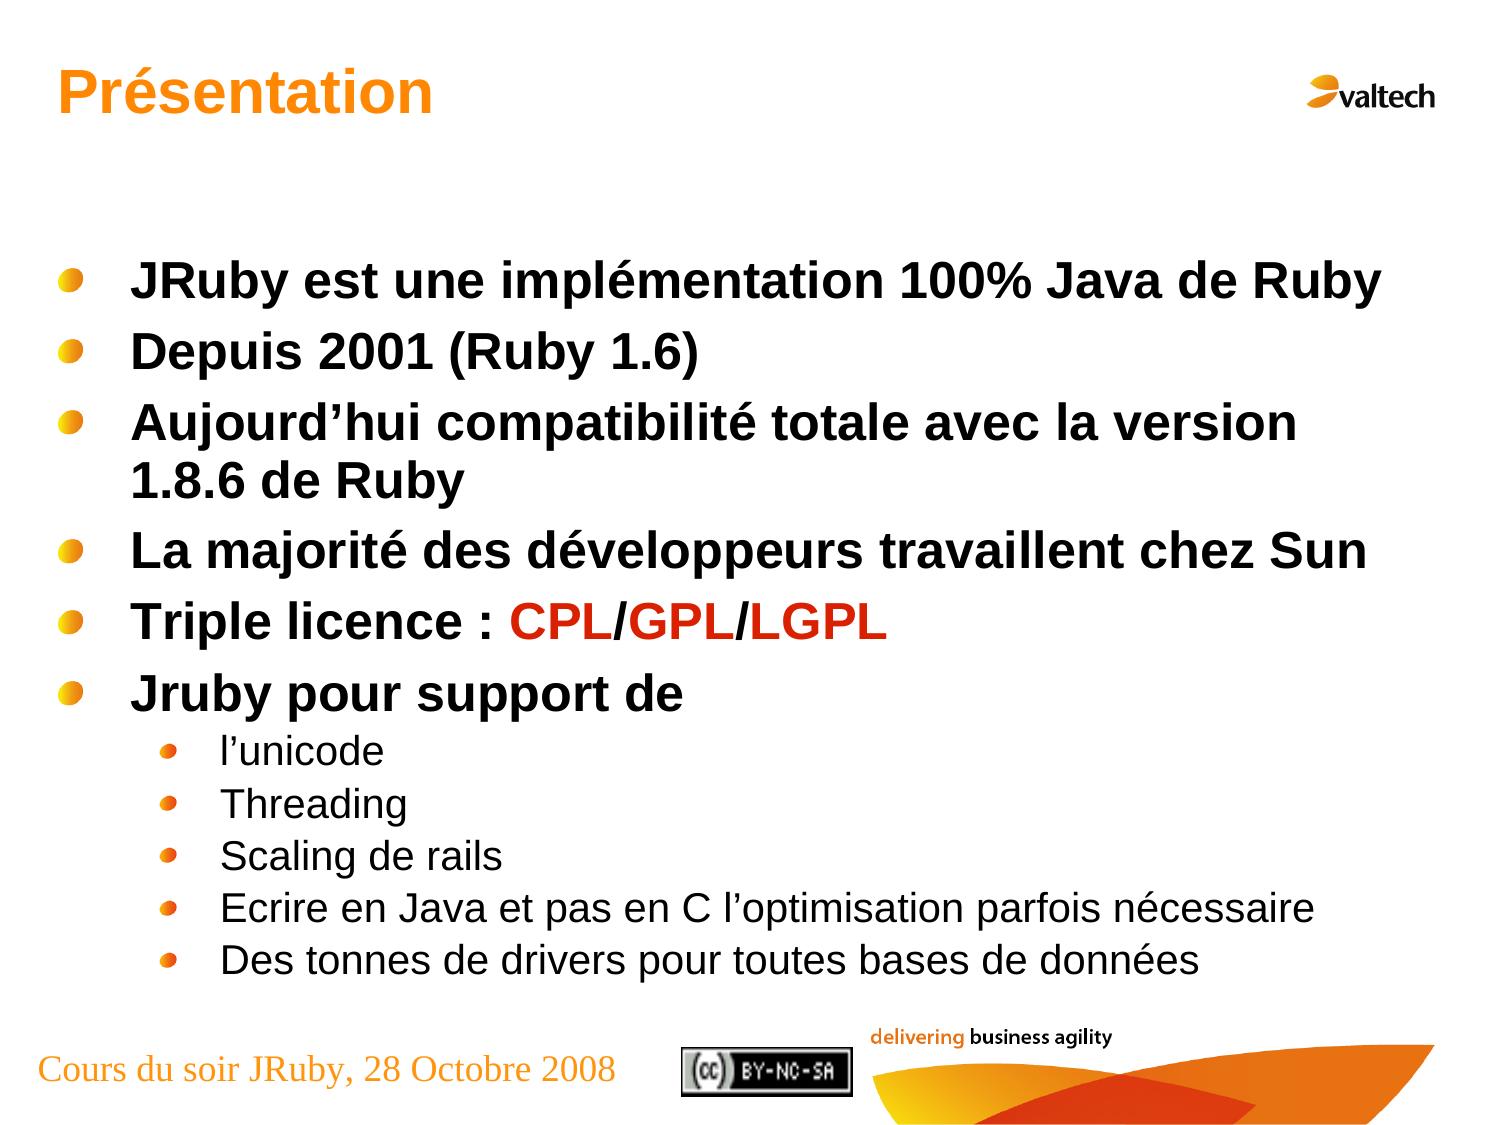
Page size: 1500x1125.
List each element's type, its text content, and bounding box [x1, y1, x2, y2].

picture [1388, 1026, 1436, 1125]
title Présentation [56, 49, 1293, 219]
picture [1305, 73, 1436, 109]
list JRuby est une implémentation 100% Java de Ruby Depuis 2001 (Ruby 1.6) Aujourd’hui compatibilité totale avec la version 1.8.6 de Ruby La majorité des développeurs travaillent chez Sun Triple licence : CPL/GPL/LGPL Jruby pour support de l’unicode Threading Scaling de rails Ecrire en Java et pas en C l’optimisation parfois nécessaire Des tonnes de drivers pour toutes bases de données [57, 243, 1388, 1125]
